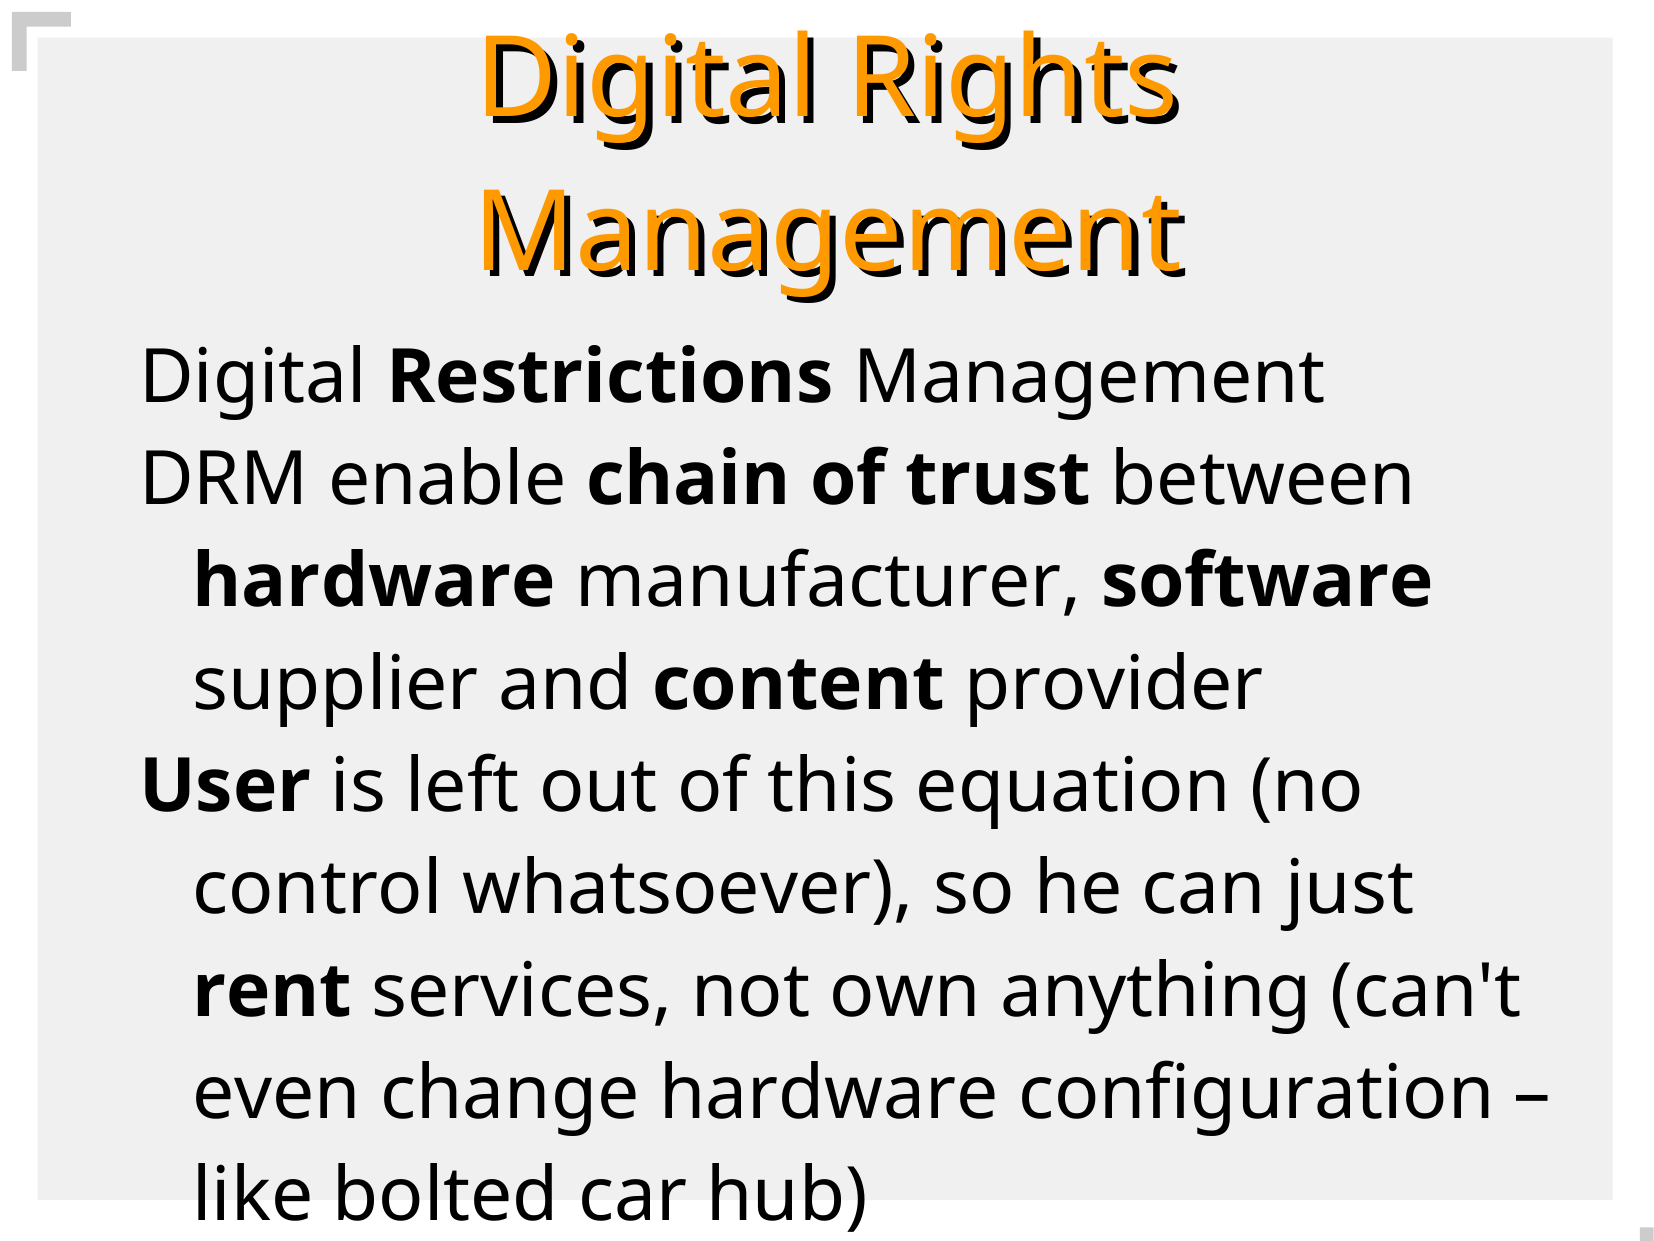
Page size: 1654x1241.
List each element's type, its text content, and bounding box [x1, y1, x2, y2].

list Digital Restrictions Management DRM enable chain of trust between hardware manufacturer, software supplier and content provider User is left out of this equation (no control whatsoever), so he can just rent services, not own anything (can't even change hardware configuration – like bolted car hub) [121, 322, 1561, 1132]
title Digital Rights Management [121, 46, 1534, 254]
